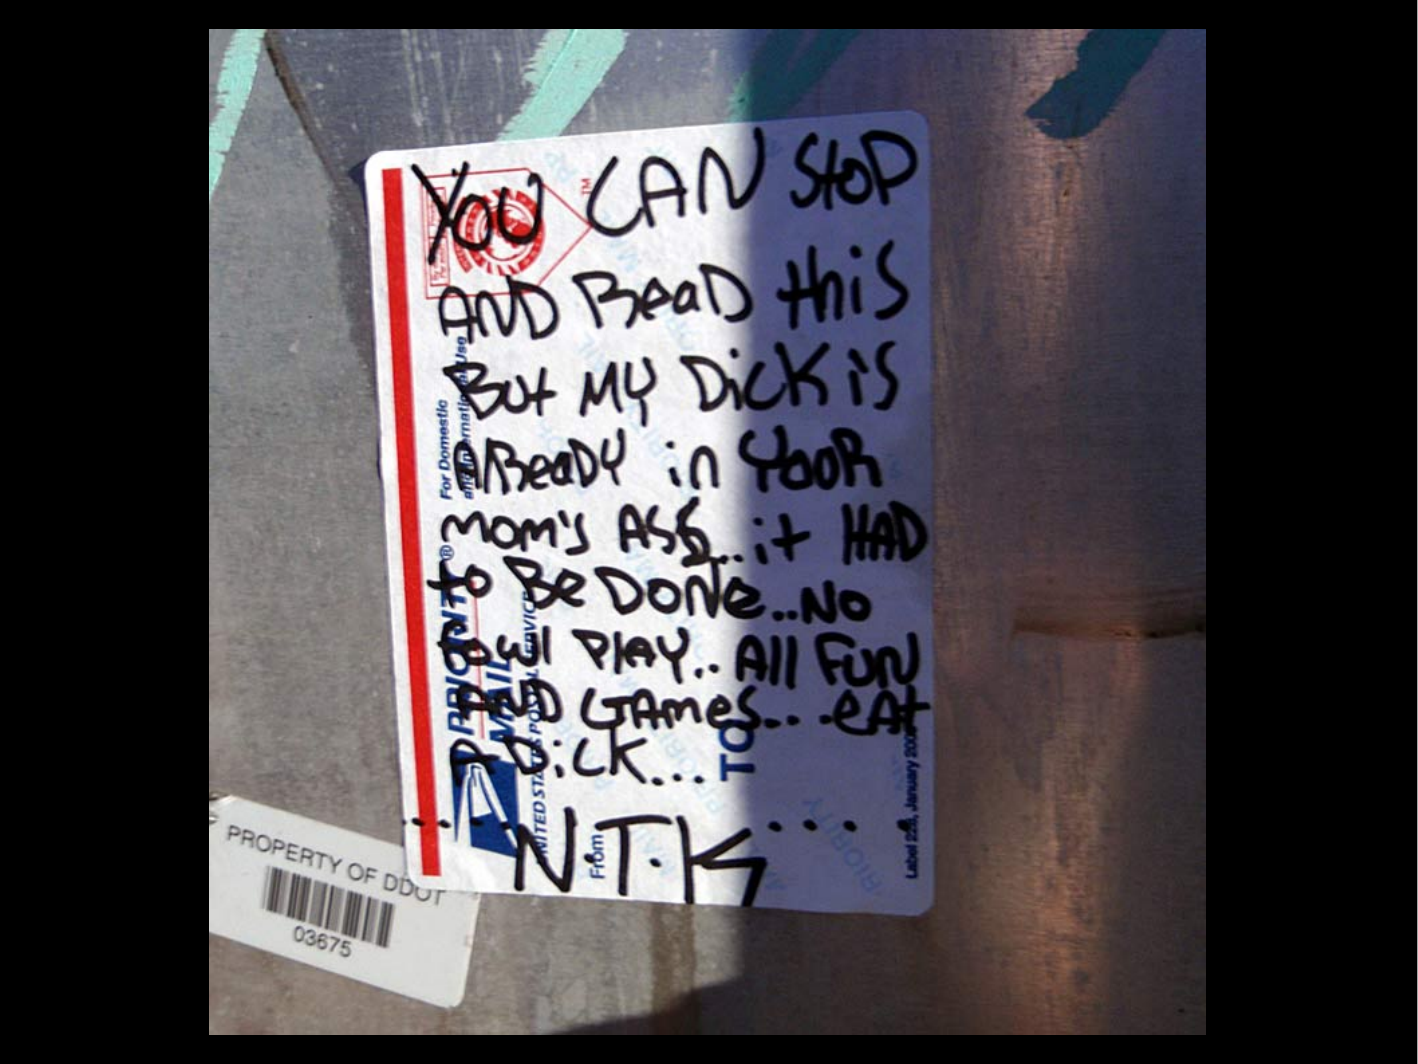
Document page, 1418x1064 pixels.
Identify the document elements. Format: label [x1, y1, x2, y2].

picture [209, 29, 1206, 1035]
